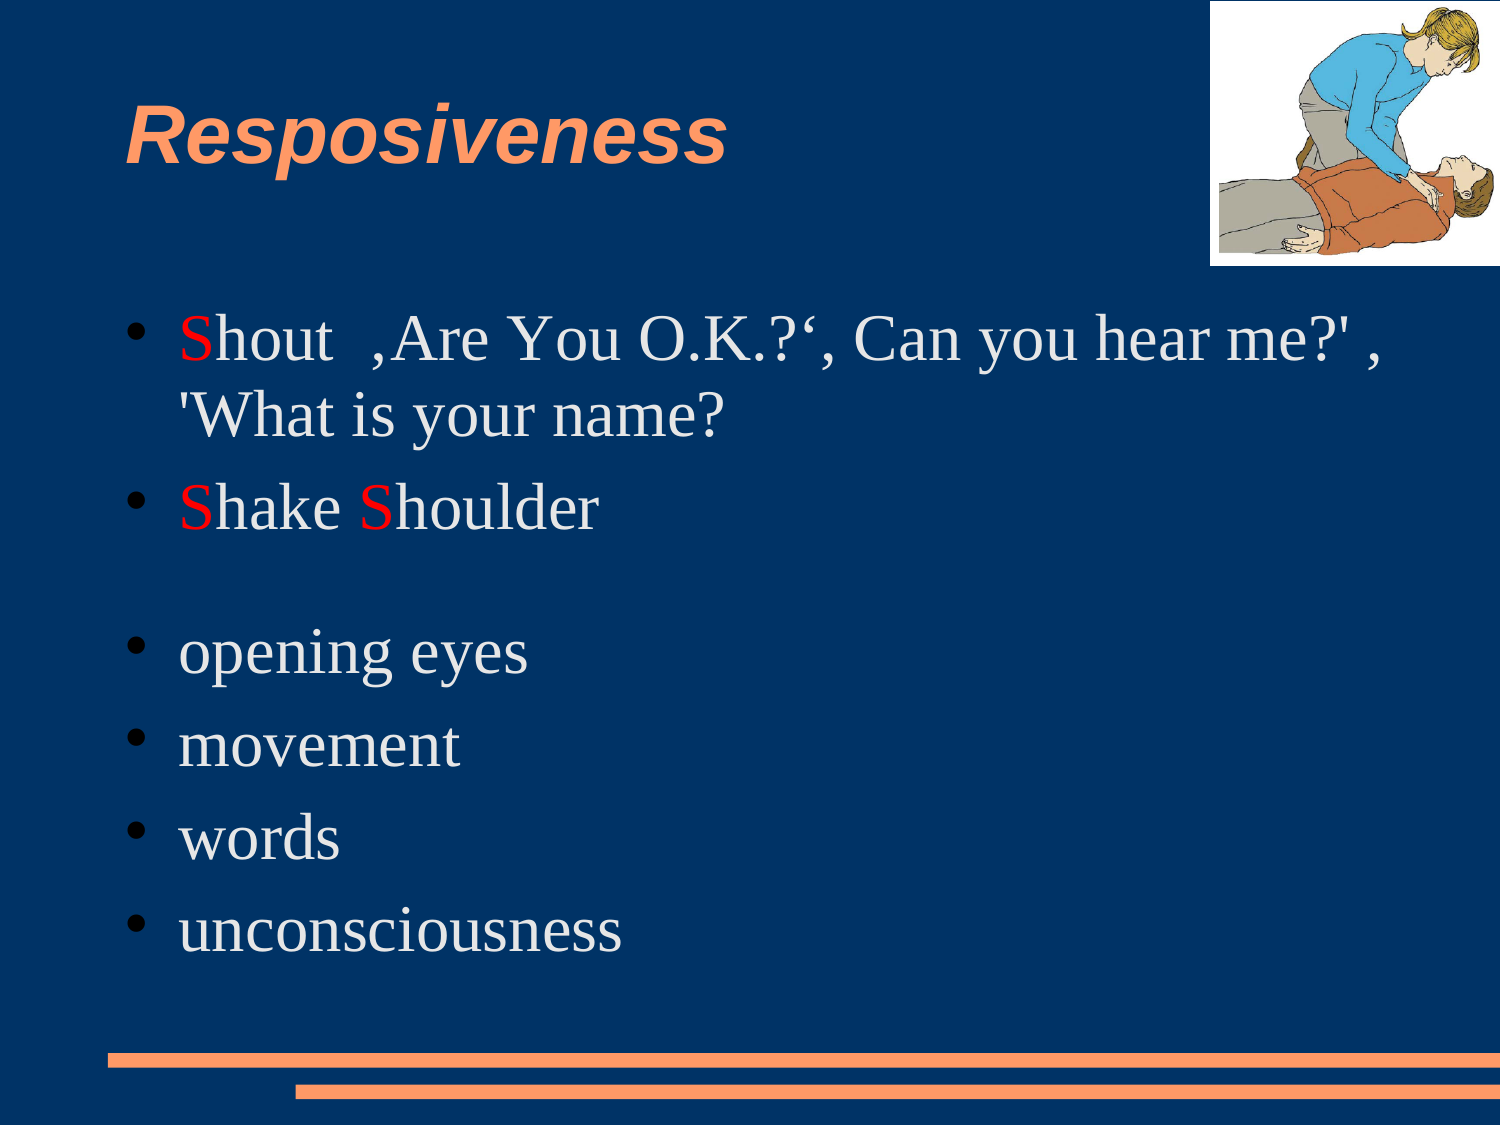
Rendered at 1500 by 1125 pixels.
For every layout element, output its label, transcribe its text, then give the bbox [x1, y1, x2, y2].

title Resposiveness [110, 34, 1210, 238]
list Shout ‚Are You O.K.?‘, Can you hear me?' , 'What is your name? Shake Shoulder opening eyes movement words unconsciousness [110, 292, 1416, 1043]
picture [1210, 1, 1500, 266]
